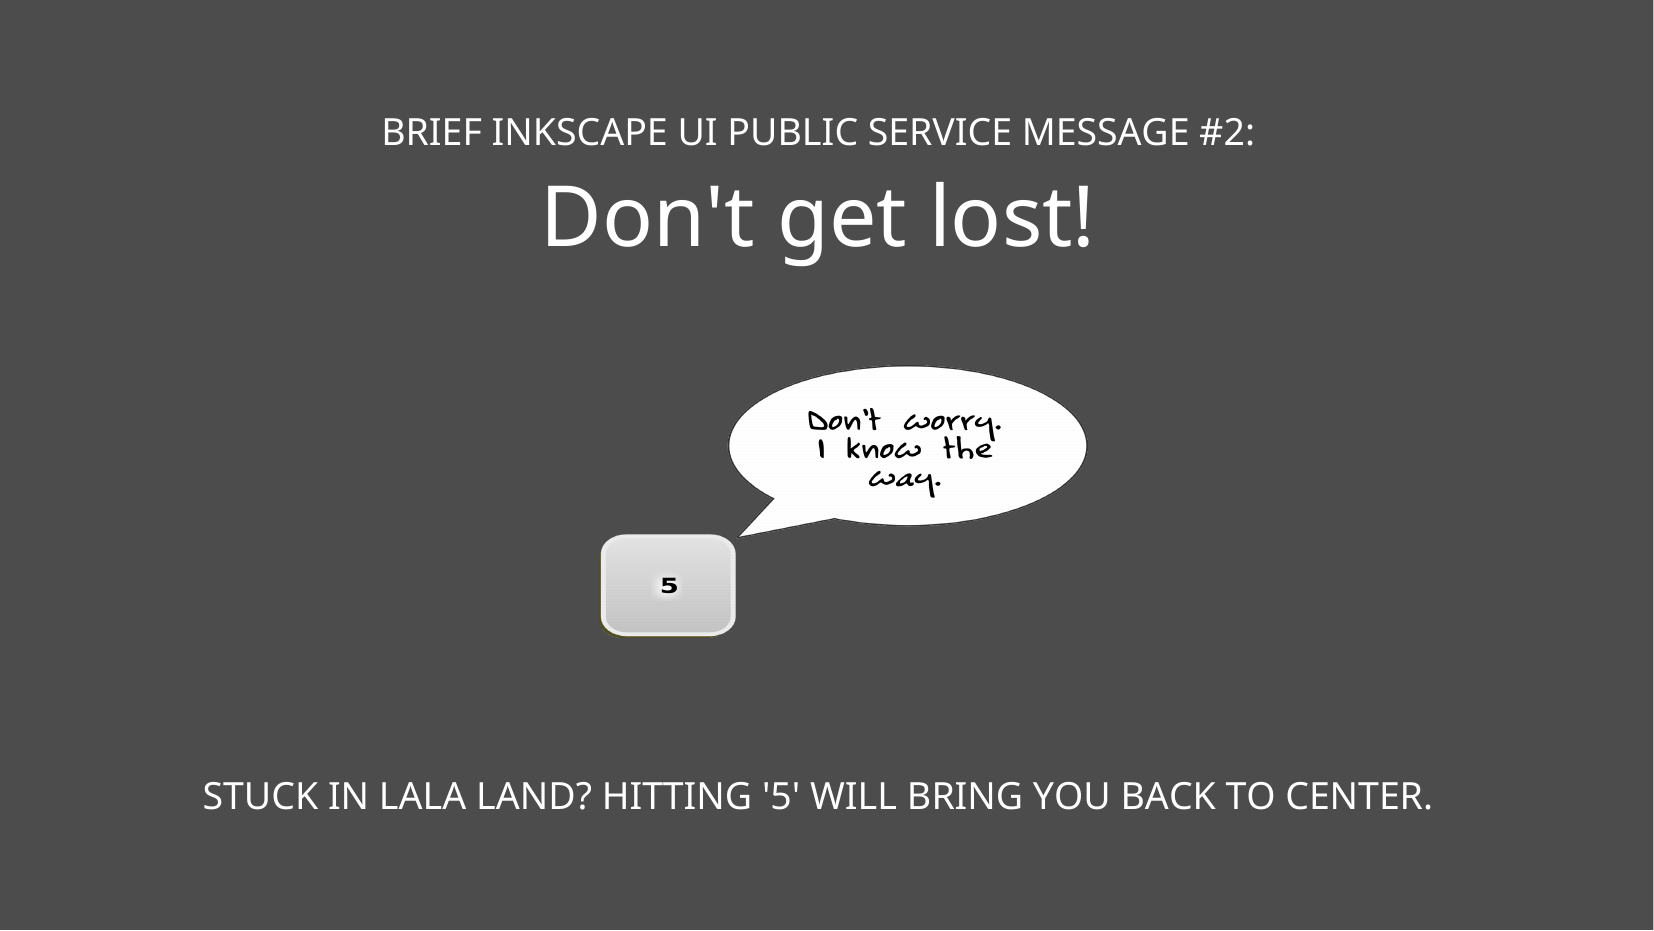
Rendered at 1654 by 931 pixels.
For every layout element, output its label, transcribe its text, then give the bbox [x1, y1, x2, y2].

picture [599, 365, 1088, 638]
title STUCK IN LALA LAND? HITTING '5' WILL BRING YOU BACK TO CENTER. [112, 764, 1525, 833]
title Don't get lost! [112, 169, 1525, 301]
title BRIEF INKSCAPE UI PUBLIC SERVICE MESSAGE #2: [112, 100, 1525, 169]
